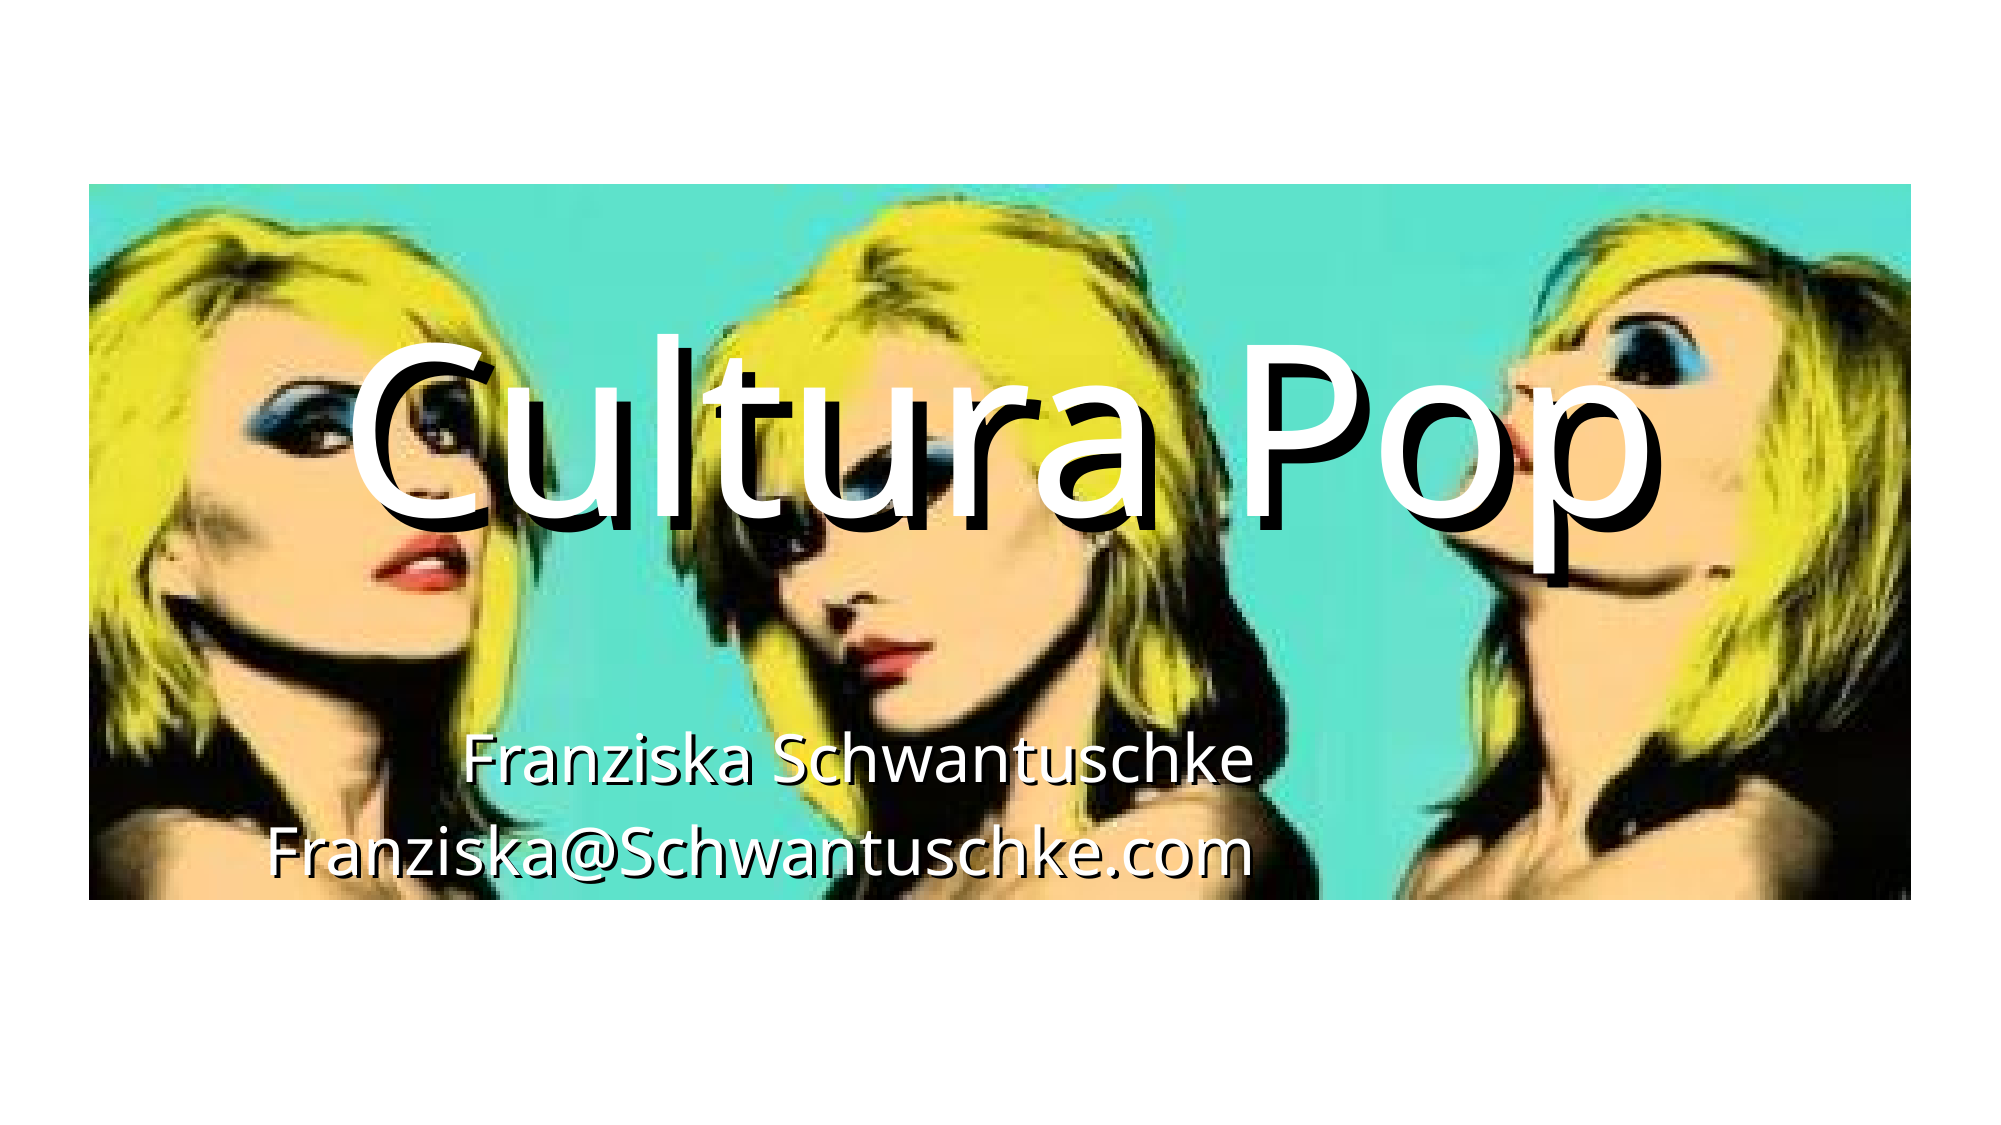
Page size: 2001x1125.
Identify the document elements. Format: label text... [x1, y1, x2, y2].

title Cultura Pop [249, 184, 1750, 576]
picture [89, 184, 1911, 901]
subtitle Franziska Schwantuschke Franziska@Schwantuschke.com [249, 716, 1750, 989]
